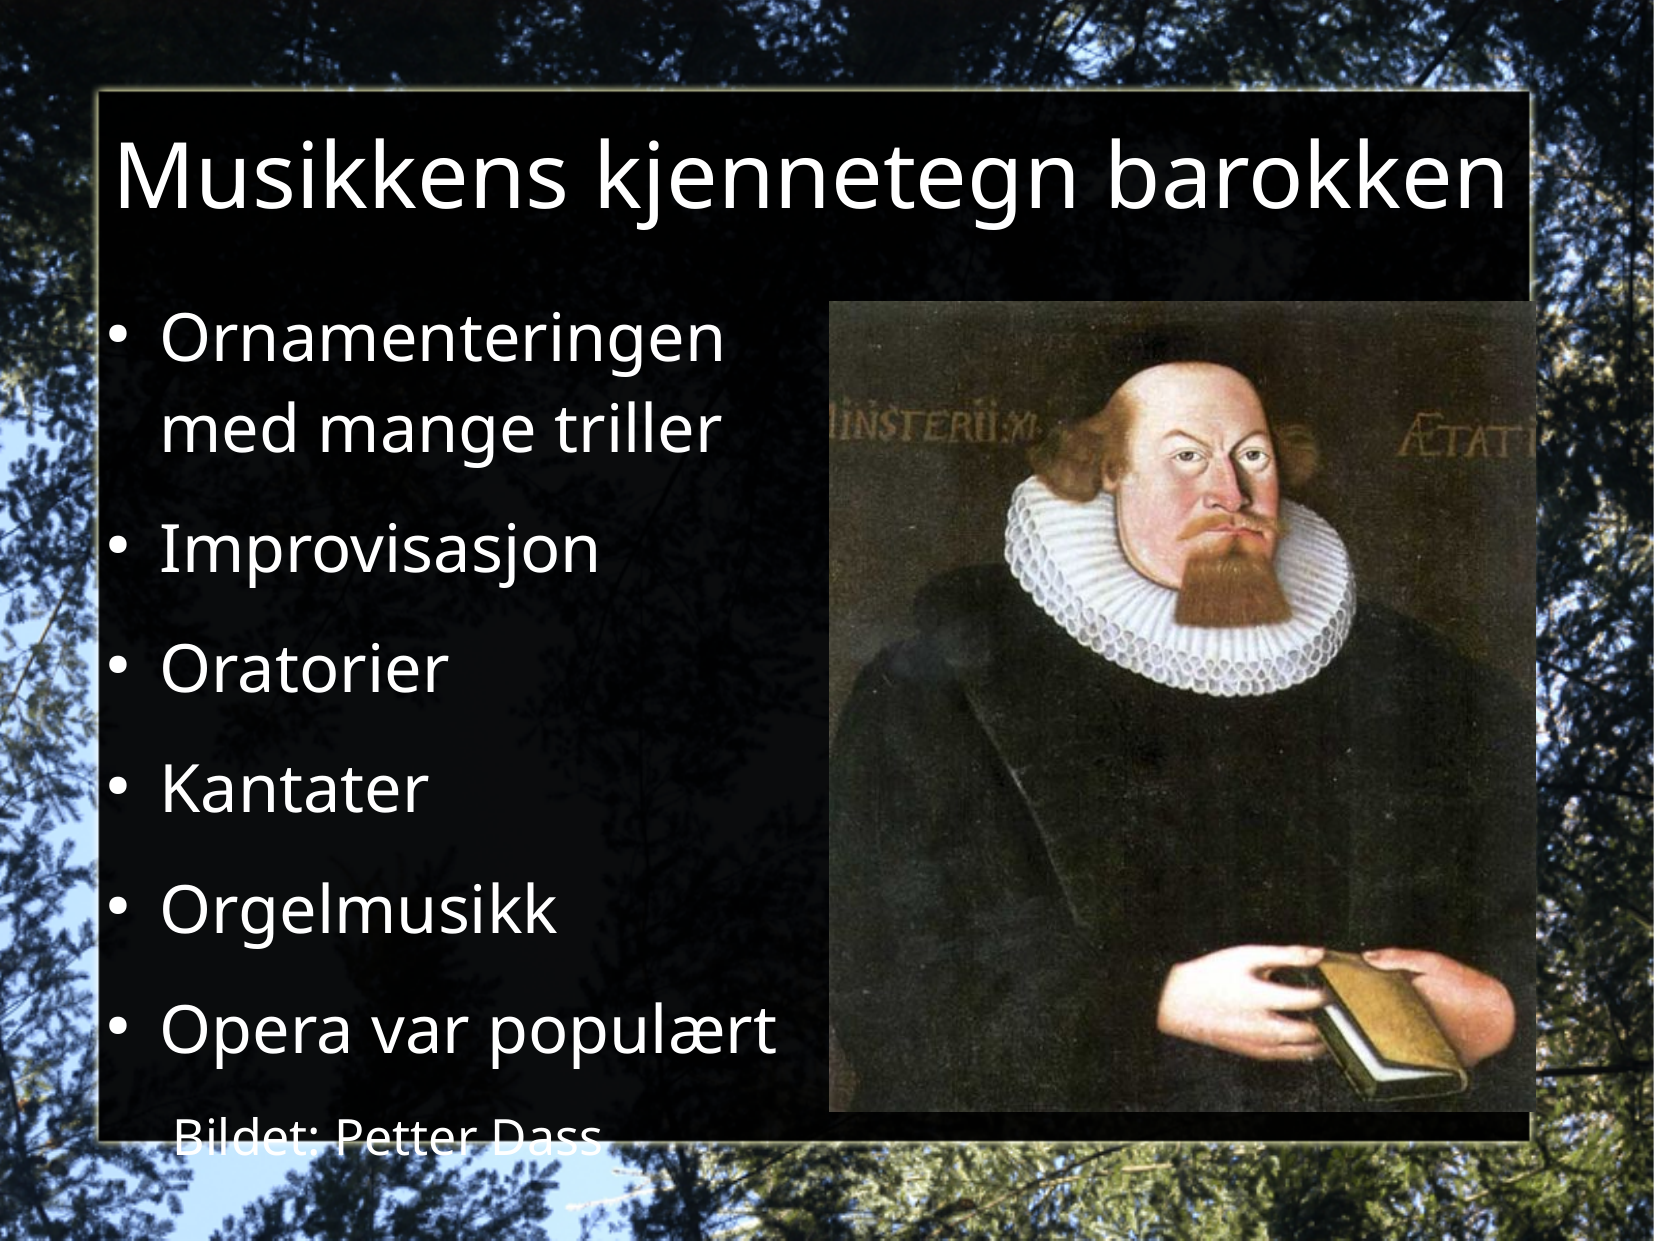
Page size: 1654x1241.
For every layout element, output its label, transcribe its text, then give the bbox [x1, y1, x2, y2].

title Musikkens kjennetegn barokken [88, 88, 1536, 257]
list Ornamenteringen med mange triller Improvisasjon Oratorier Kantater Orgelmusikk Opera var populært Bildet: Petter Dass [88, 290, 795, 1123]
picture [0, 0, 1654, 1241]
